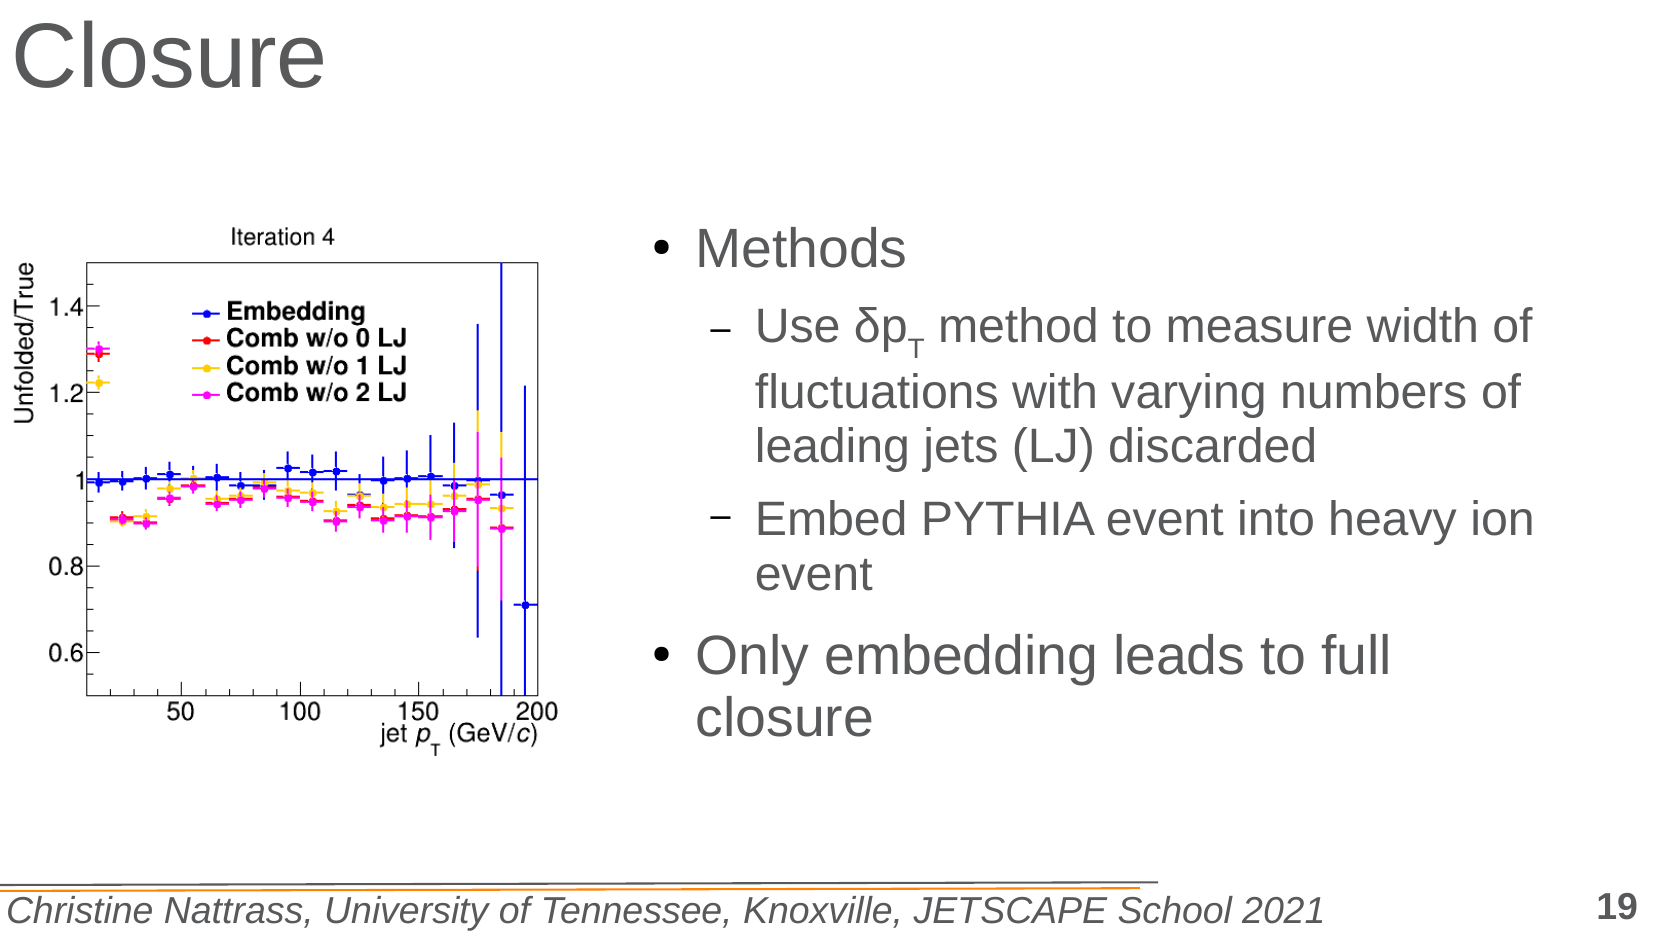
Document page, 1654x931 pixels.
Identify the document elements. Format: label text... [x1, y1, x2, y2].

picture [1, 218, 564, 759]
title Closure [82, 37, 1571, 193]
list Methods Use δpT method to measure width of fluctuations with varying numbers of leading jets (LJ) discarded Embed PYTHIA event into heavy ion event Only embedding leads to full closure [637, 217, 1539, 758]
